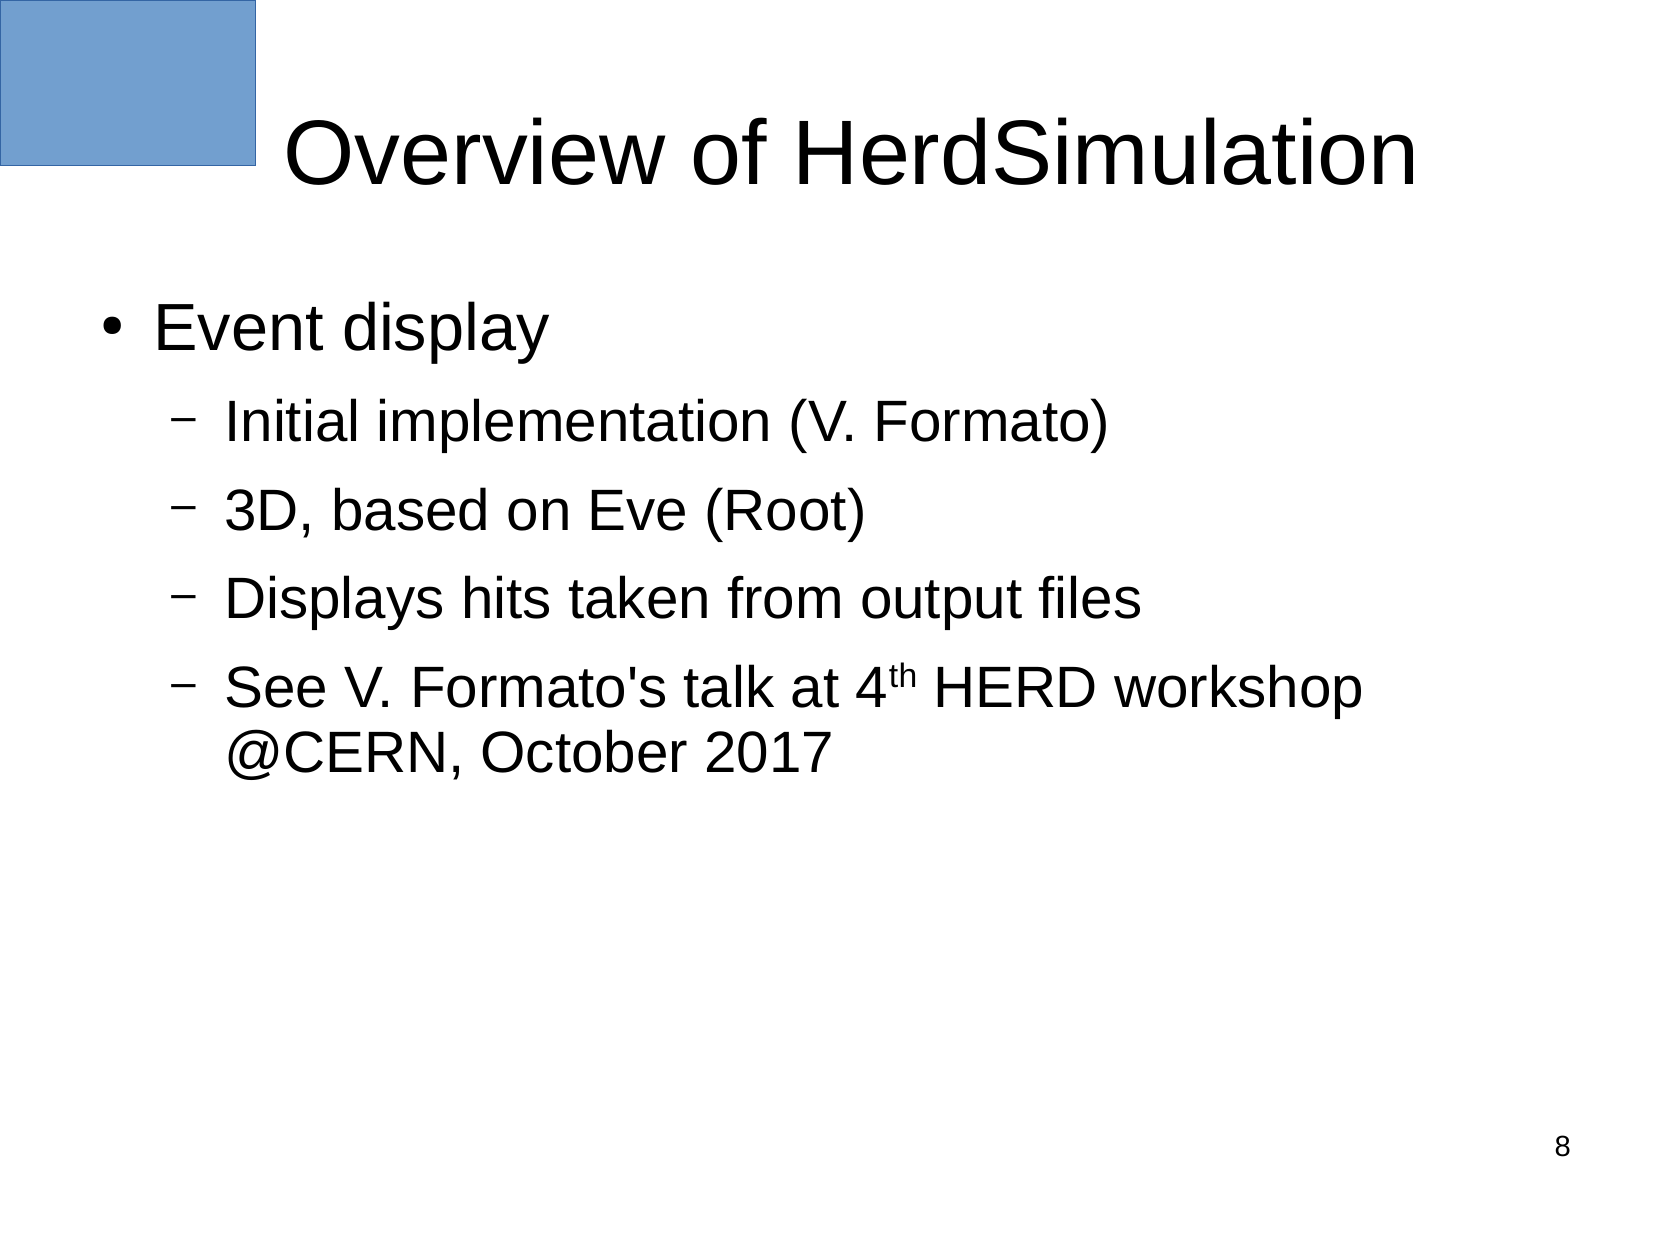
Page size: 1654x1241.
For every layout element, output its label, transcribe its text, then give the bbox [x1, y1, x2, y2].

title Overview of HerdSimulation [82, 49, 1571, 257]
list Event display Initial implementation (V. Formato) 3D, based on Eve (Root) Displays hits taken from output files See V. Formato's talk at 4th HERD workshop @CERN, October 2017 [82, 290, 1571, 1010]
text_box [0, 0, 256, 166]
